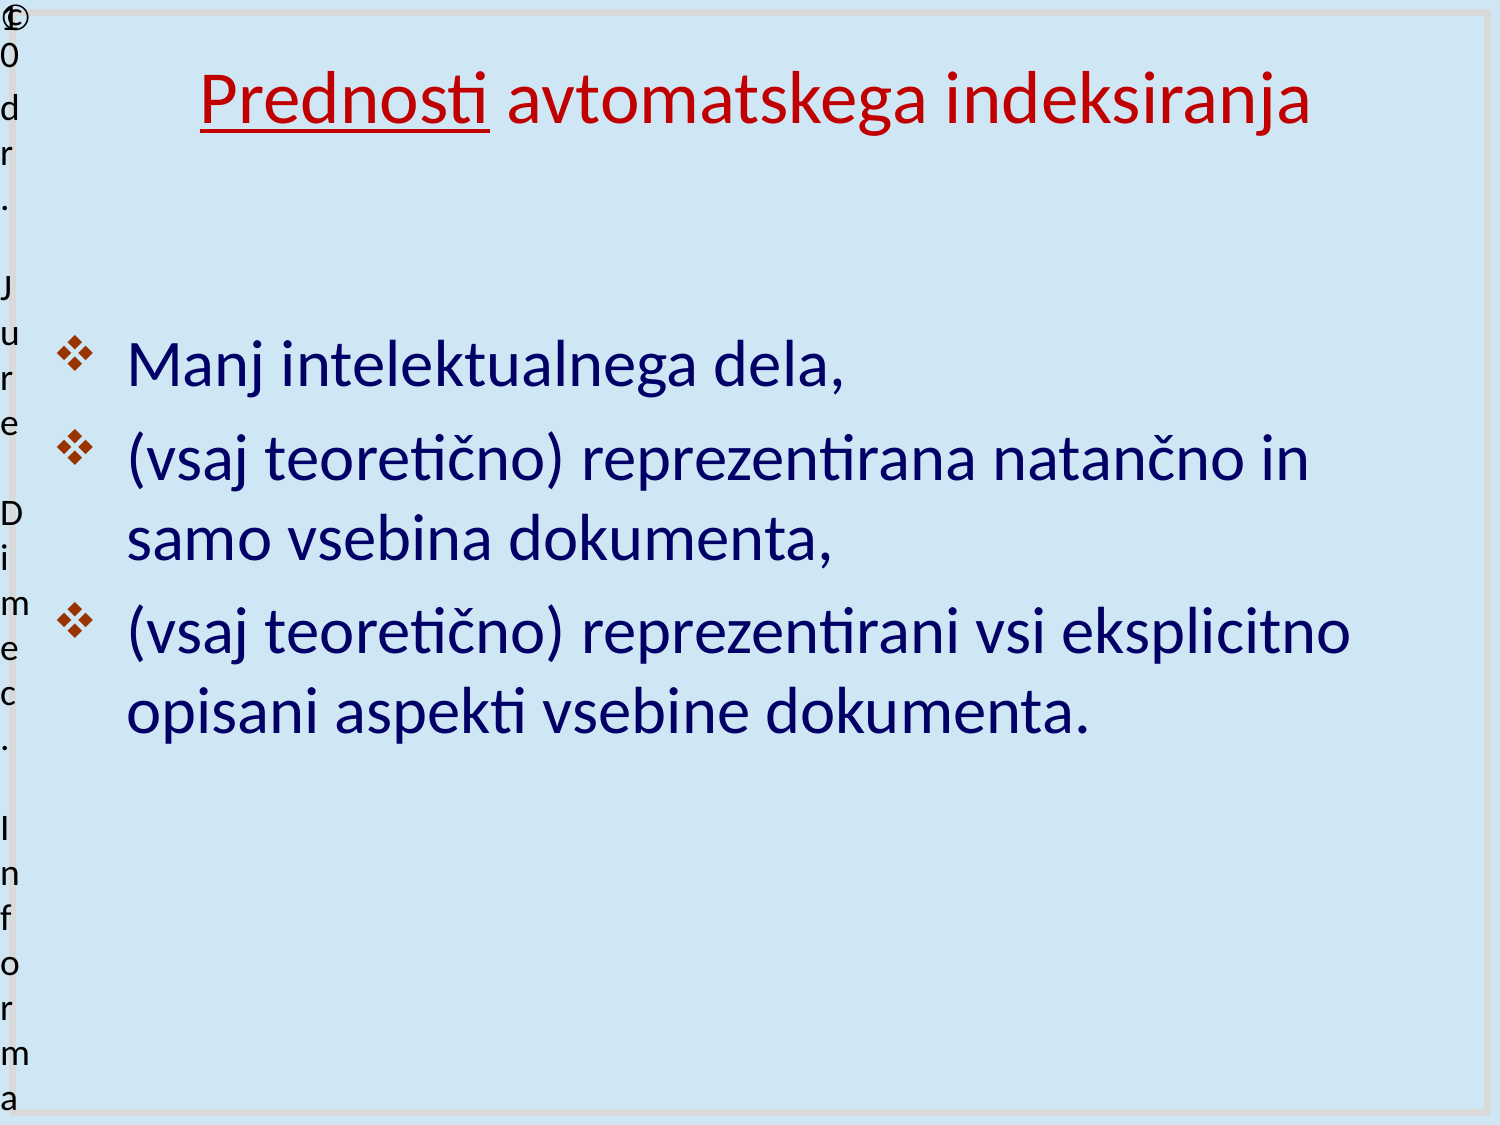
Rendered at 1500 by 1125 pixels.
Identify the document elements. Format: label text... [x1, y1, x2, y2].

title Prednosti avtomatskega indeksiranja [37, 37, 1475, 150]
list Manj intelektualnega dela, (vsaj teoretično) reprezentirana natančno in samo vsebina dokumenta, (vsaj teoretično) reprezentirani vsi eksplicitno opisani aspekti vsebine dokumenta. [37, 312, 1475, 1050]
